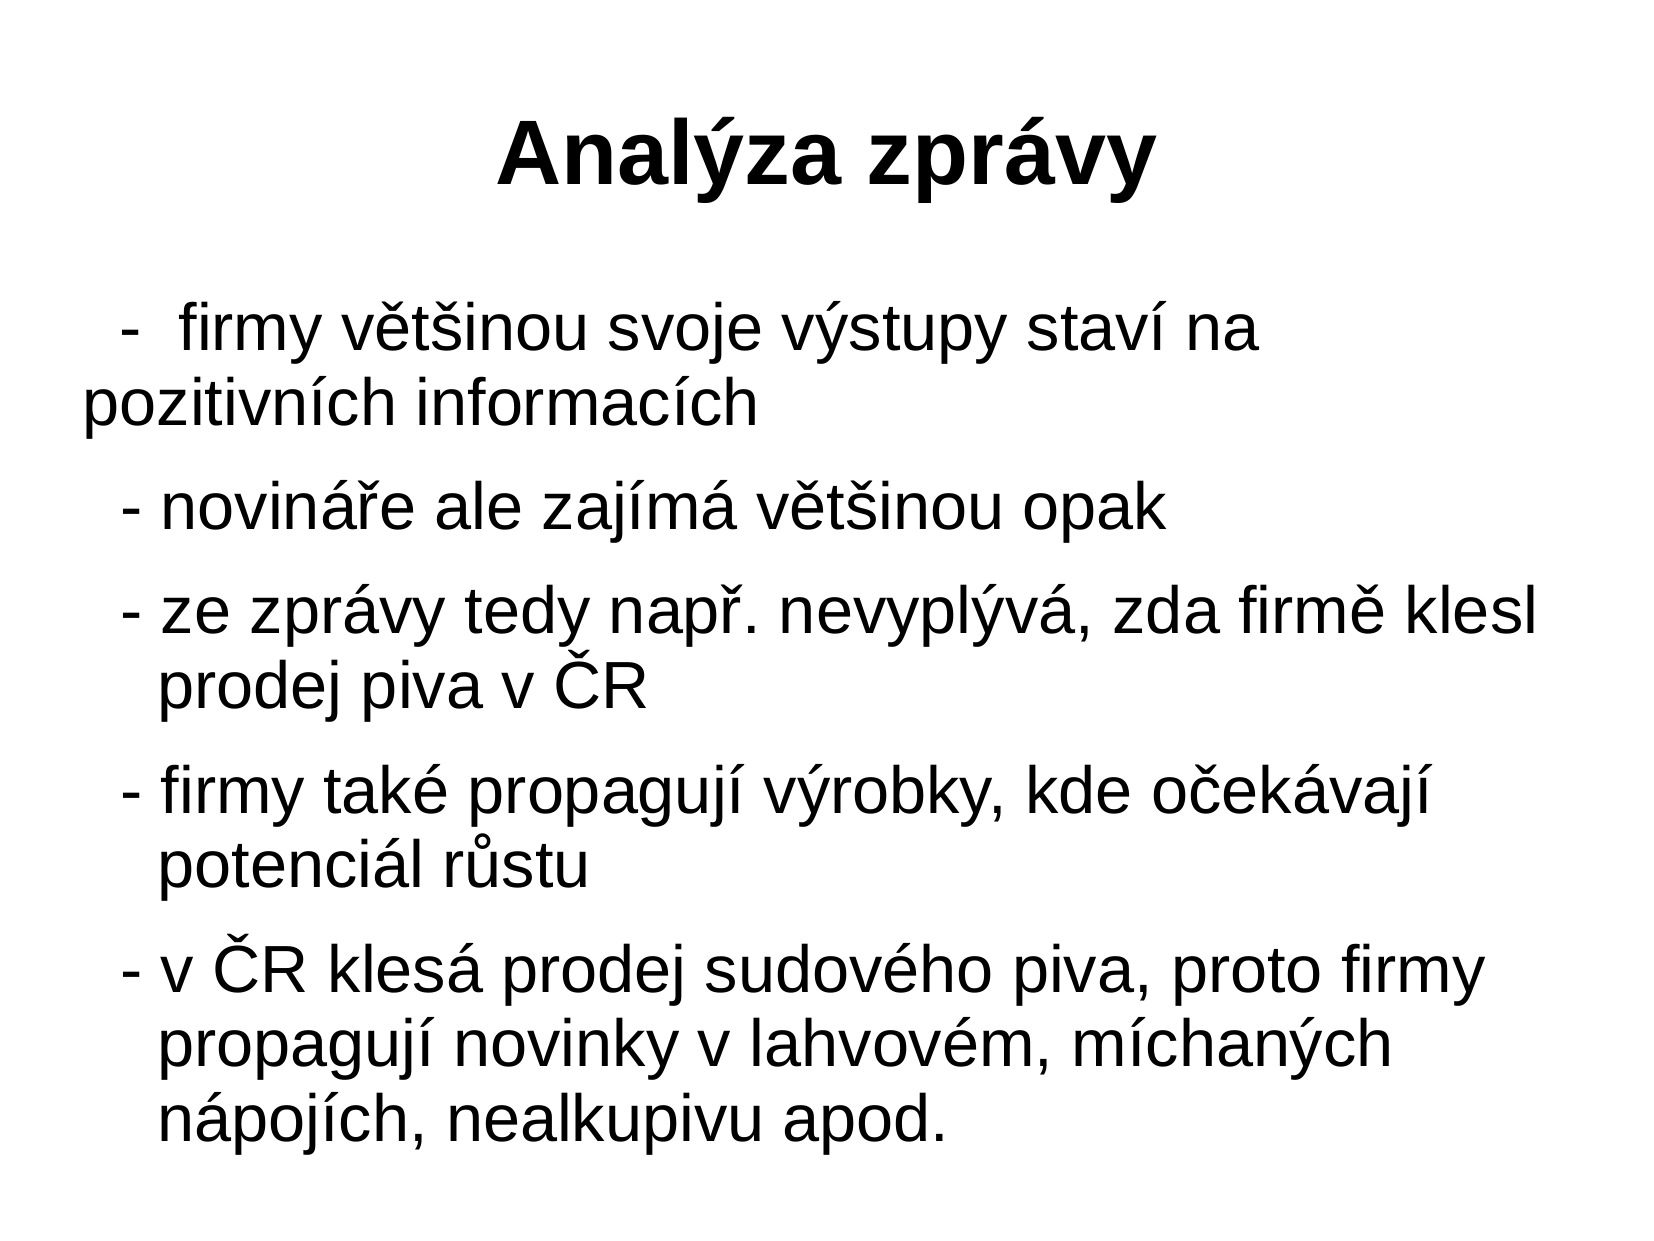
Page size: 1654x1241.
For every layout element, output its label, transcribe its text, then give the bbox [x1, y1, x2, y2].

list - firmy většinou svoje výstupy staví na pozitivních informacích - novináře ale zajímá většinou opak - ze zprávy tedy např. nevyplývá, zda firmě klesl prodej piva v ČR - firmy také propagují výrobky, kde očekávají potenciál růstu - v ČR klesá prodej sudového piva, proto firmy propagují novinky v lahvovém, míchaných nápojích, nealkupivu apod. [82, 290, 1571, 1241]
title Analýza zprávy [82, 49, 1571, 257]
